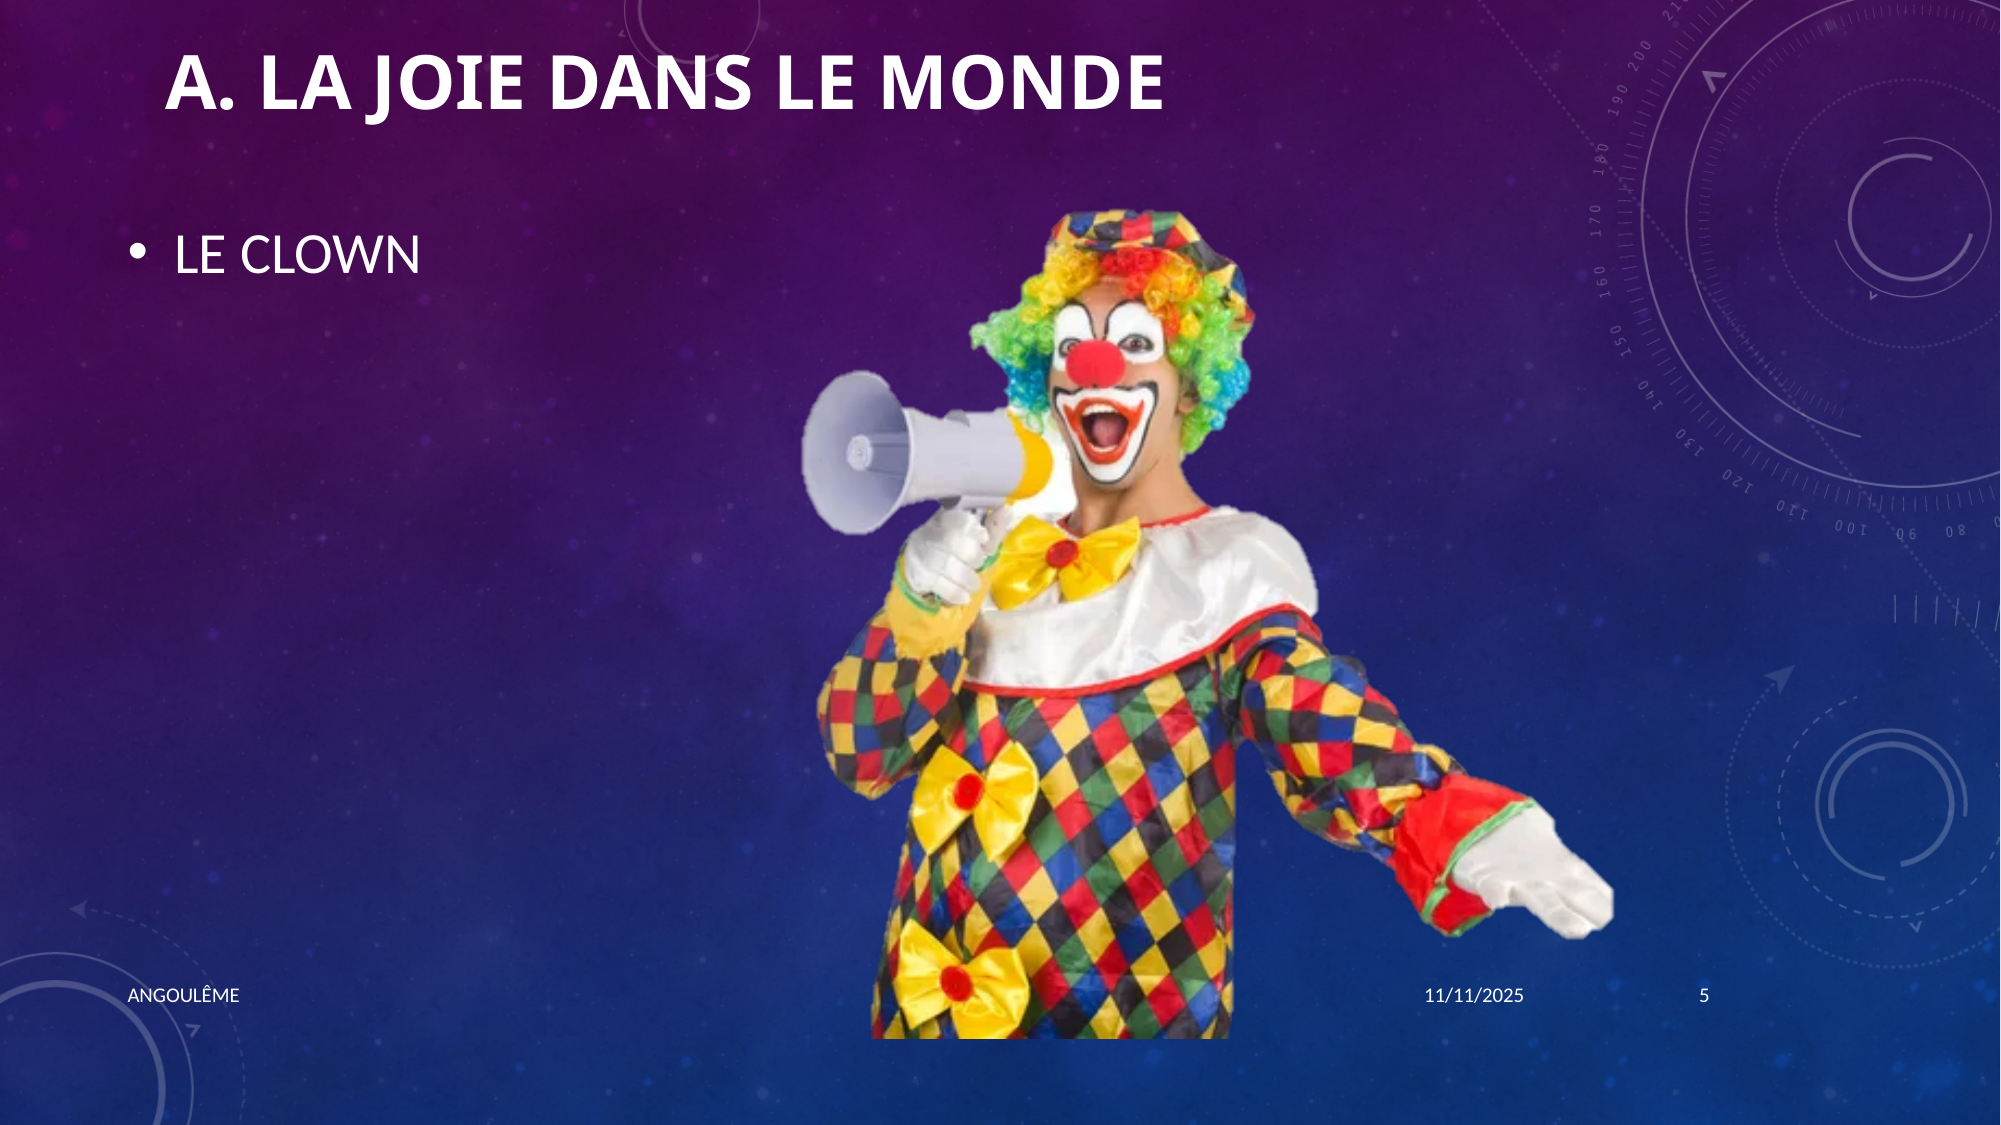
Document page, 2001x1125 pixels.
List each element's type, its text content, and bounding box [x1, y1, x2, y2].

title A. La joie dans Le monde [0, 0, 2000, 159]
list LE CLOWN [112, 158, 1871, 1068]
text_box ANGOULÊME [112, 963, 1397, 1026]
text_box [1684, 963, 1775, 1026]
text_box 11/11/2025 [1409, 963, 1672, 1026]
